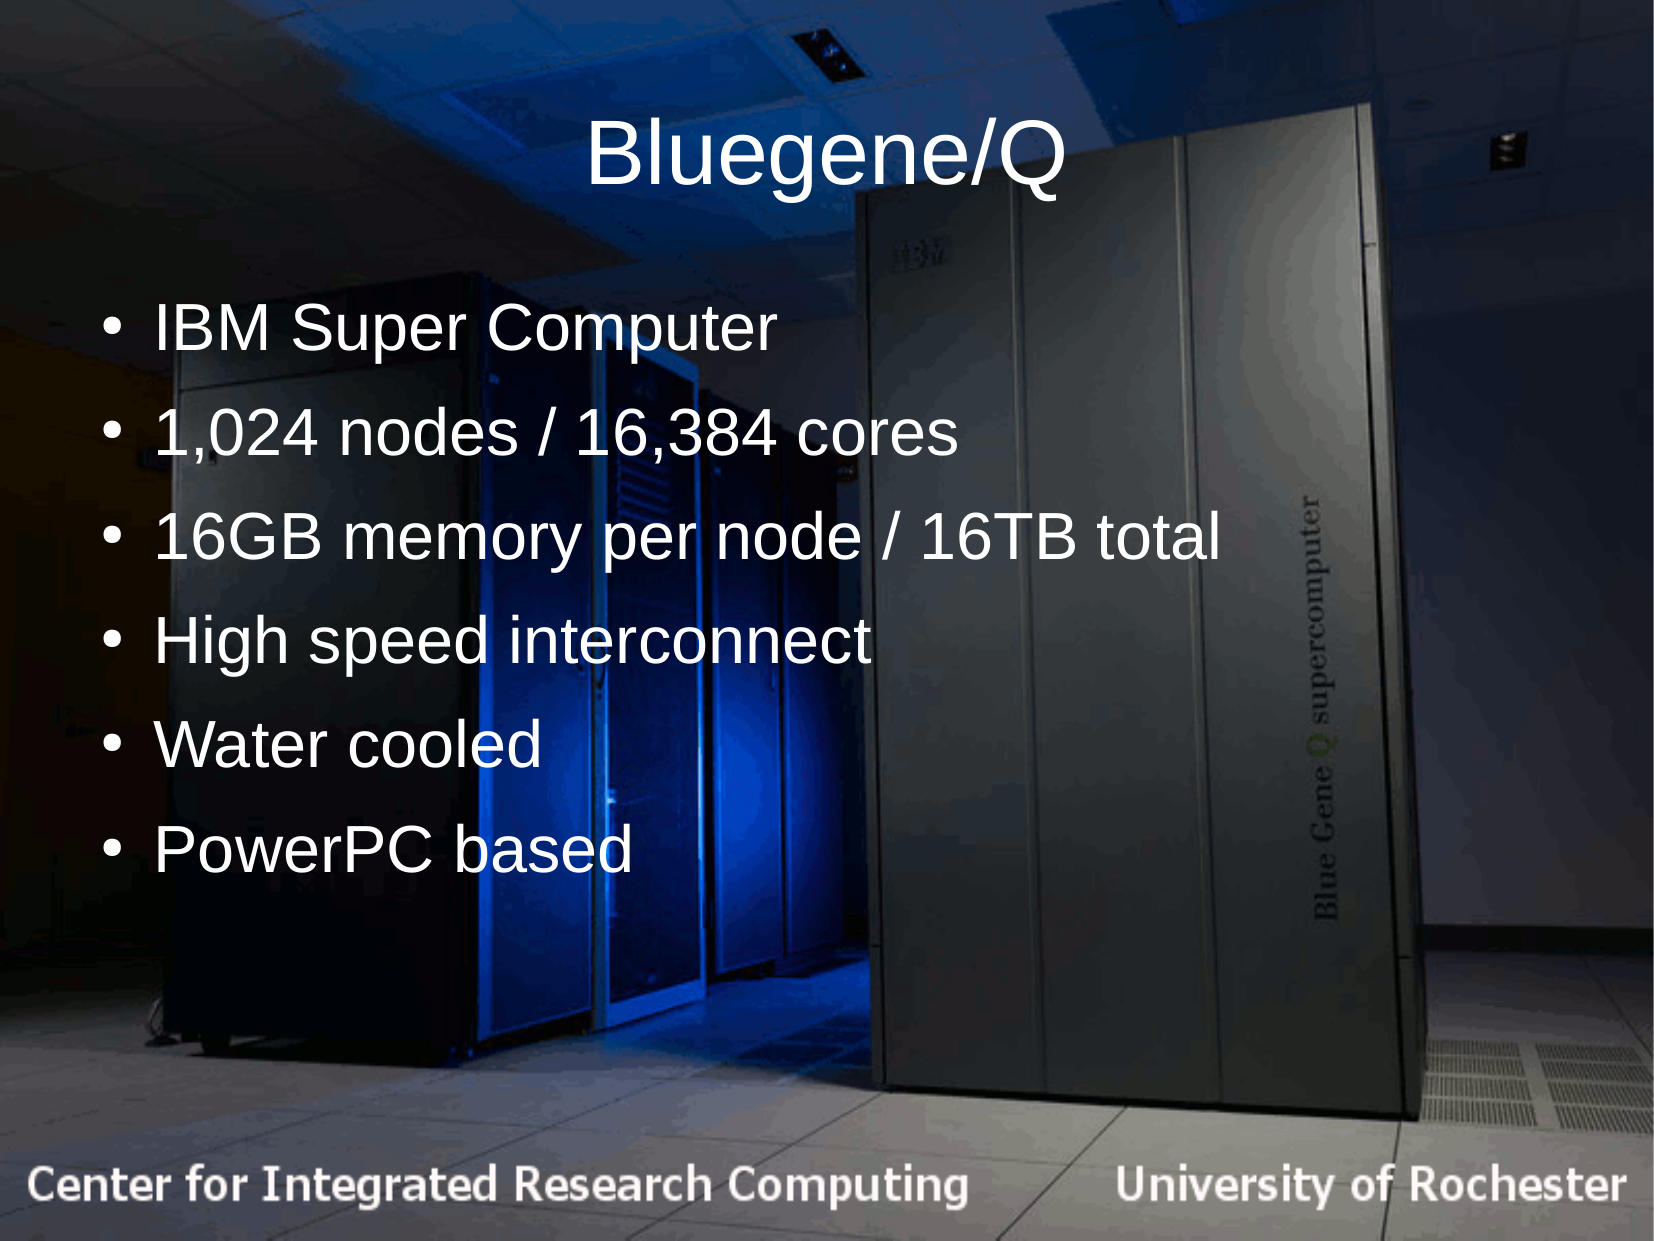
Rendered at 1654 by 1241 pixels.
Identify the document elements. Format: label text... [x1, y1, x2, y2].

picture [0, 0, 1654, 1241]
title Bluegene/Q [82, 49, 1571, 257]
list IBM Super Computer 1,024 nodes / 16,384 cores 16GB memory per node / 16TB total High speed interconnect Water cooled PowerPC based [82, 290, 1571, 1010]
